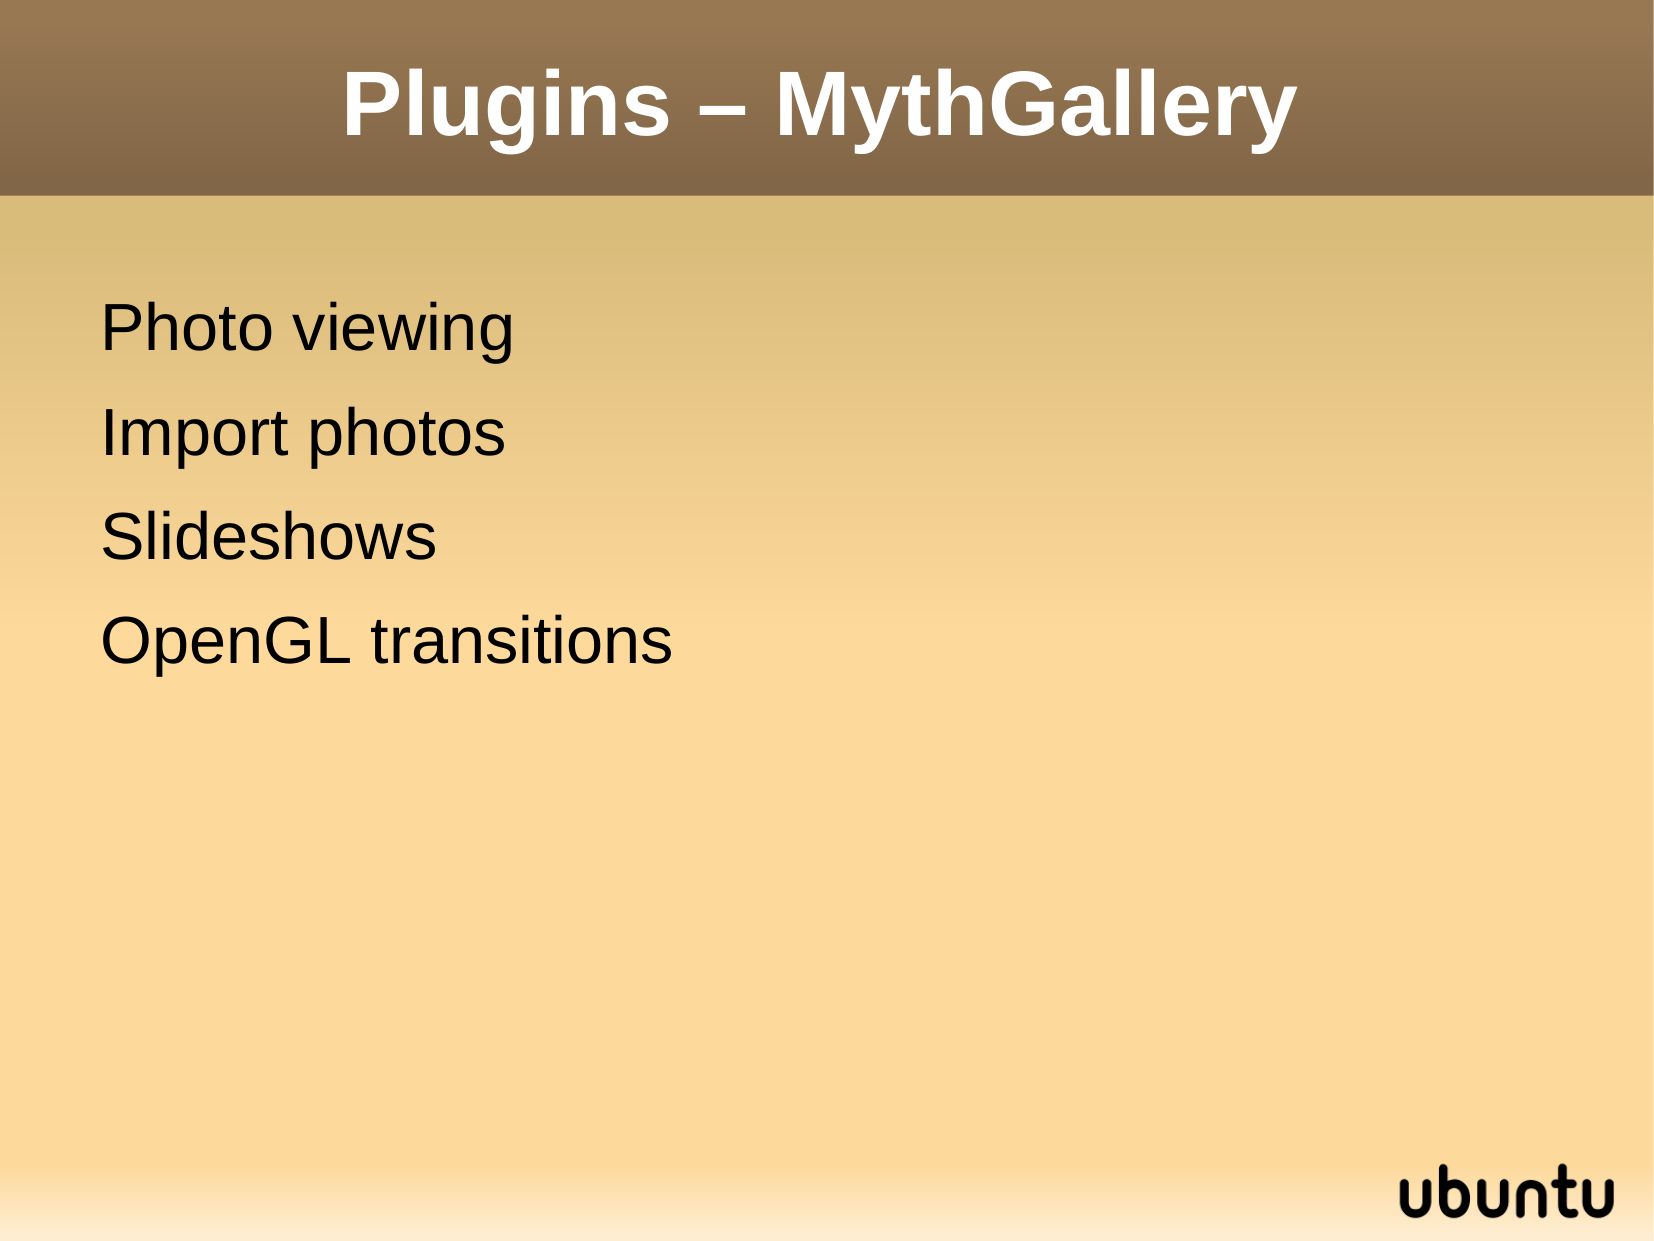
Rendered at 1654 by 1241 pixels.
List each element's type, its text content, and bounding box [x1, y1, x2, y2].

picture [0, 0, 1654, 1241]
list Photo viewing Import photos Slideshows OpenGL transitions [82, 290, 1571, 1094]
title Plugins – MythGallery [76, 7, 1565, 200]
